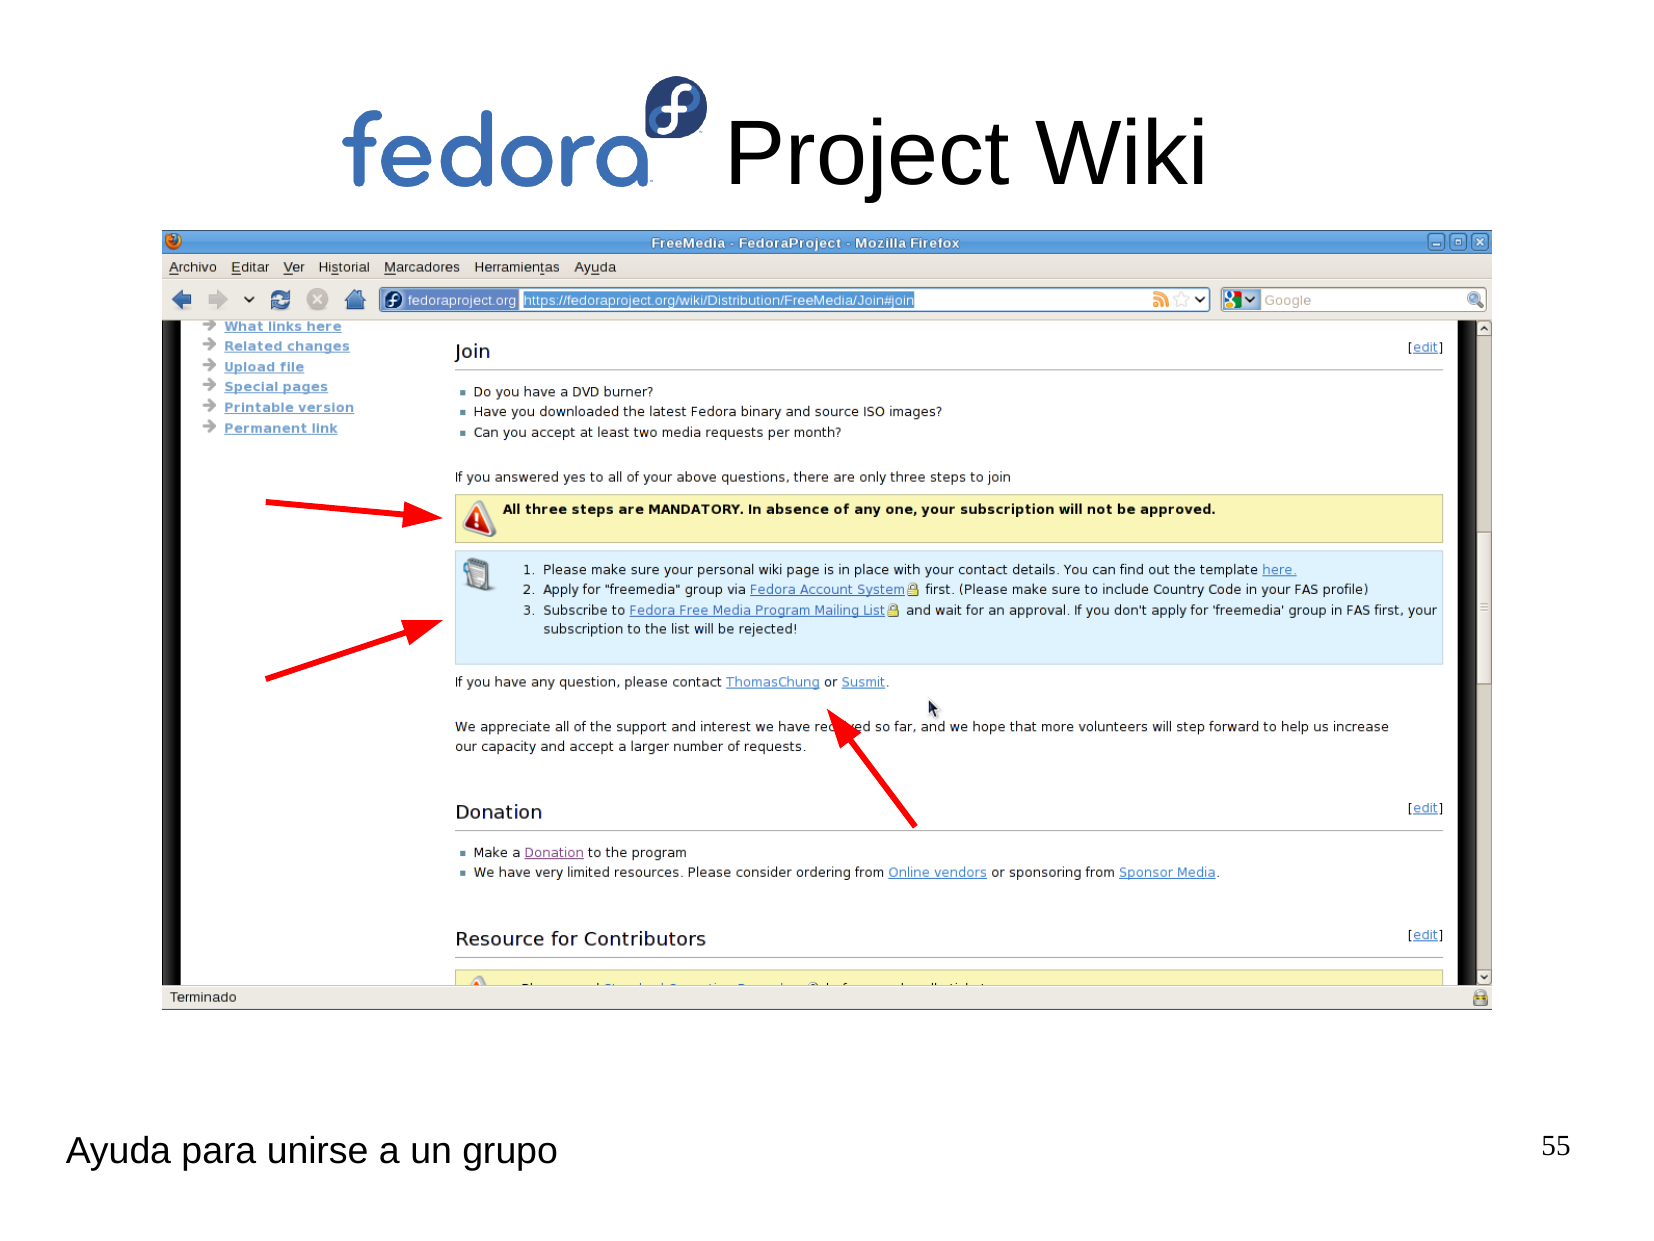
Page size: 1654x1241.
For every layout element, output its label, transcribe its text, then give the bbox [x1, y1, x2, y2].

picture [162, 250, 1492, 1010]
title Project Wiki [82, 56, 1571, 250]
picture [342, 76, 707, 187]
text_box Ayuda para unirse a un grupo [51, 1122, 916, 1180]
